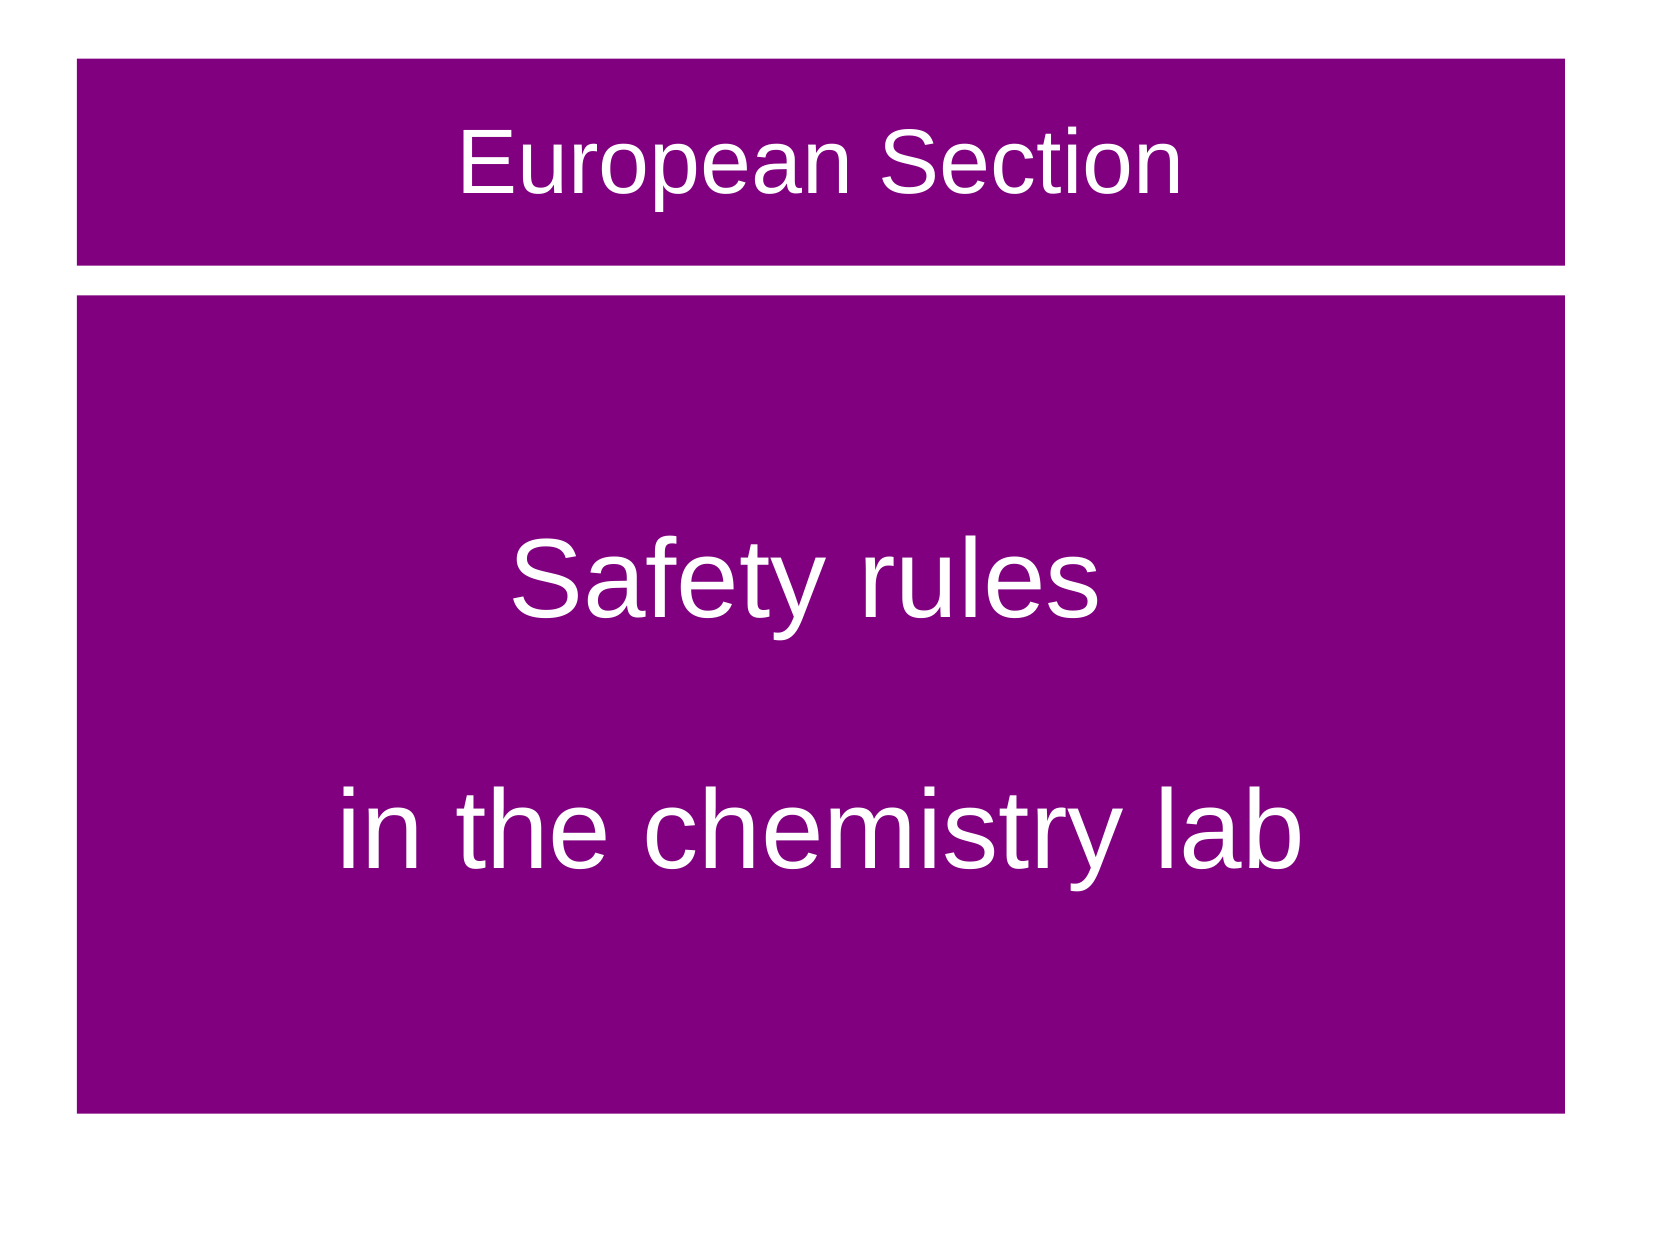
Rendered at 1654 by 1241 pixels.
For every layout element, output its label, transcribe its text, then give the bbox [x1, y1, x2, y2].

subtitle Safety rules in the chemistry lab [76, 295, 1565, 1114]
title European Section [76, 58, 1565, 266]
